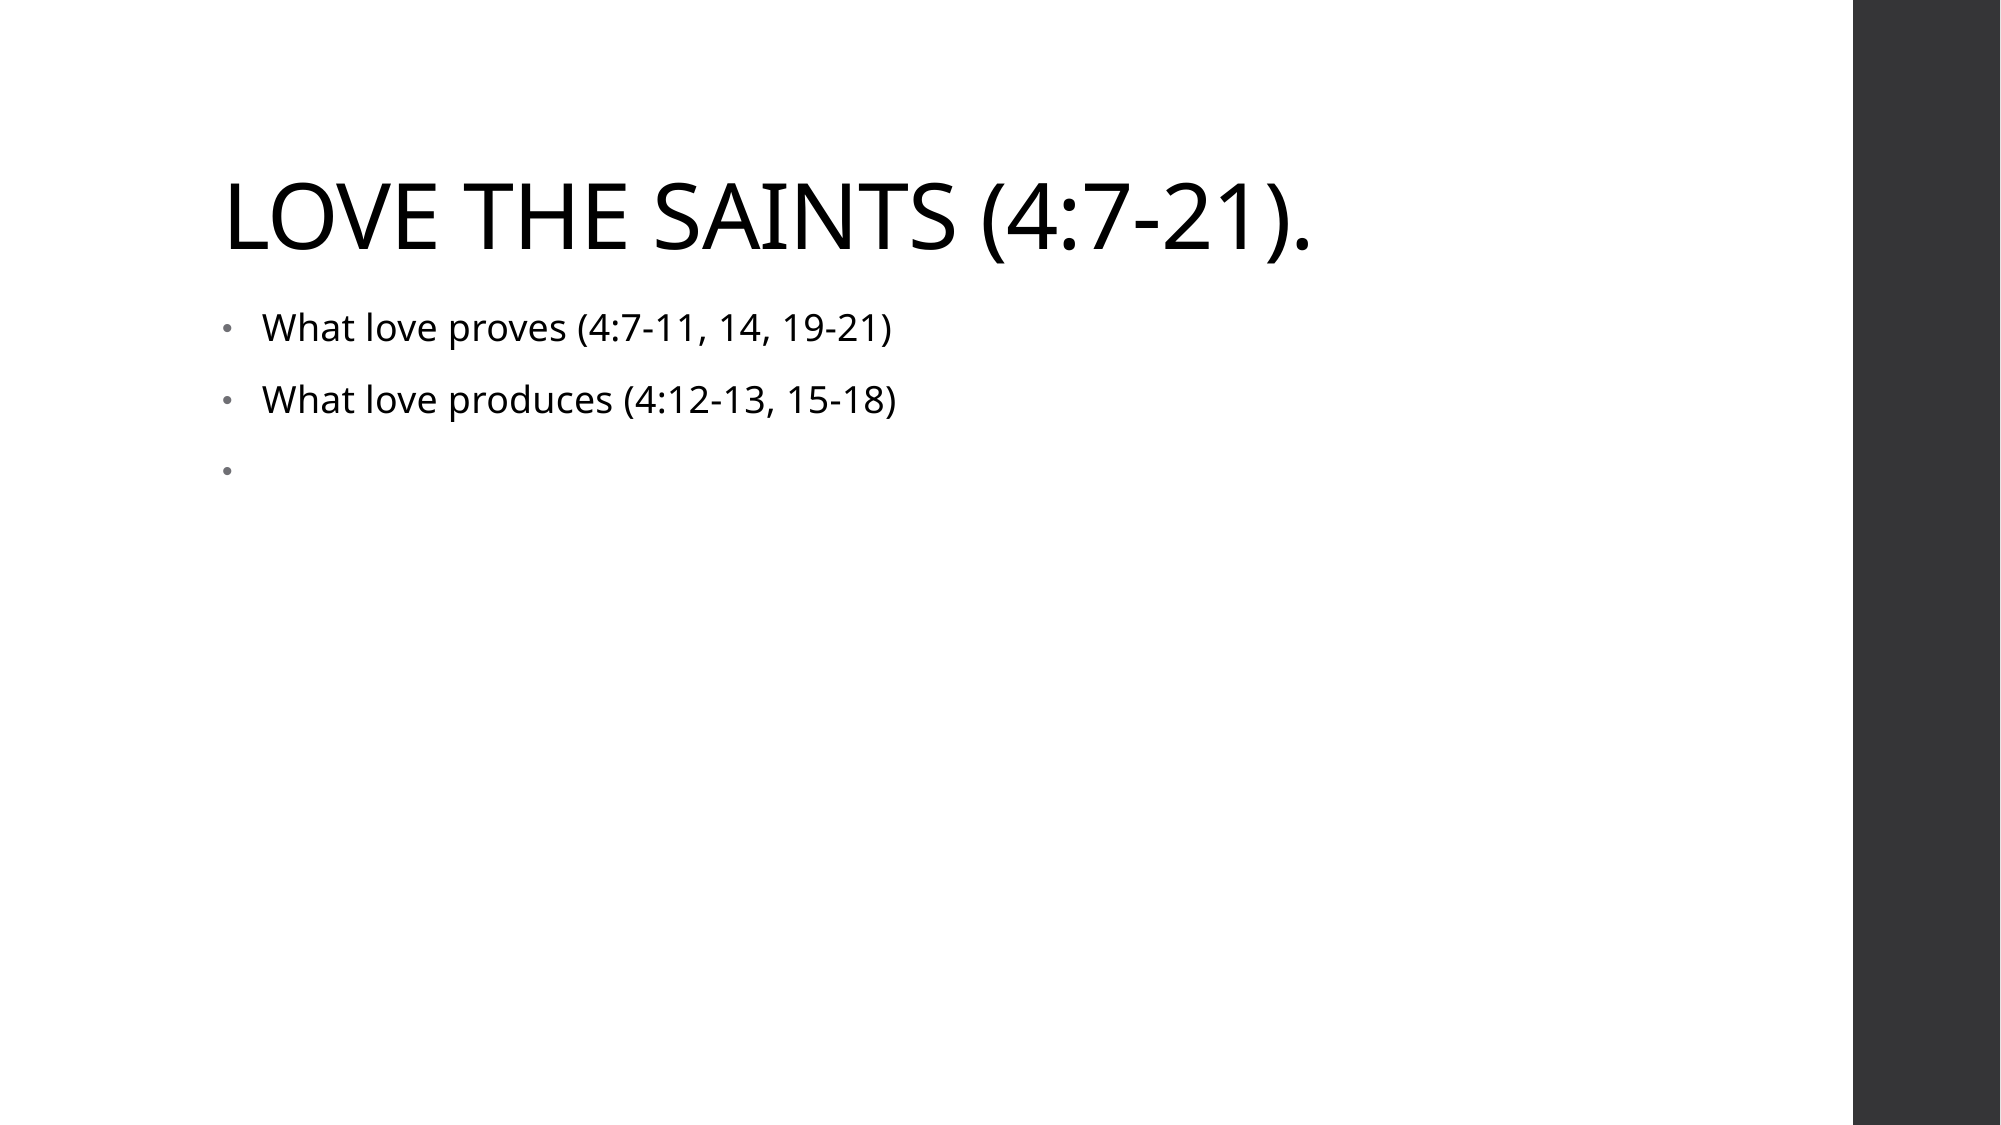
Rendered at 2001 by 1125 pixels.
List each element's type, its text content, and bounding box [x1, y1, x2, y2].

title LOVE THE SAINTS (4:7-21). [206, 60, 1797, 278]
list What love proves (4:7-11, 14, 19-21) What love produces (4:12-13, 15-18) [206, 299, 1617, 1014]
